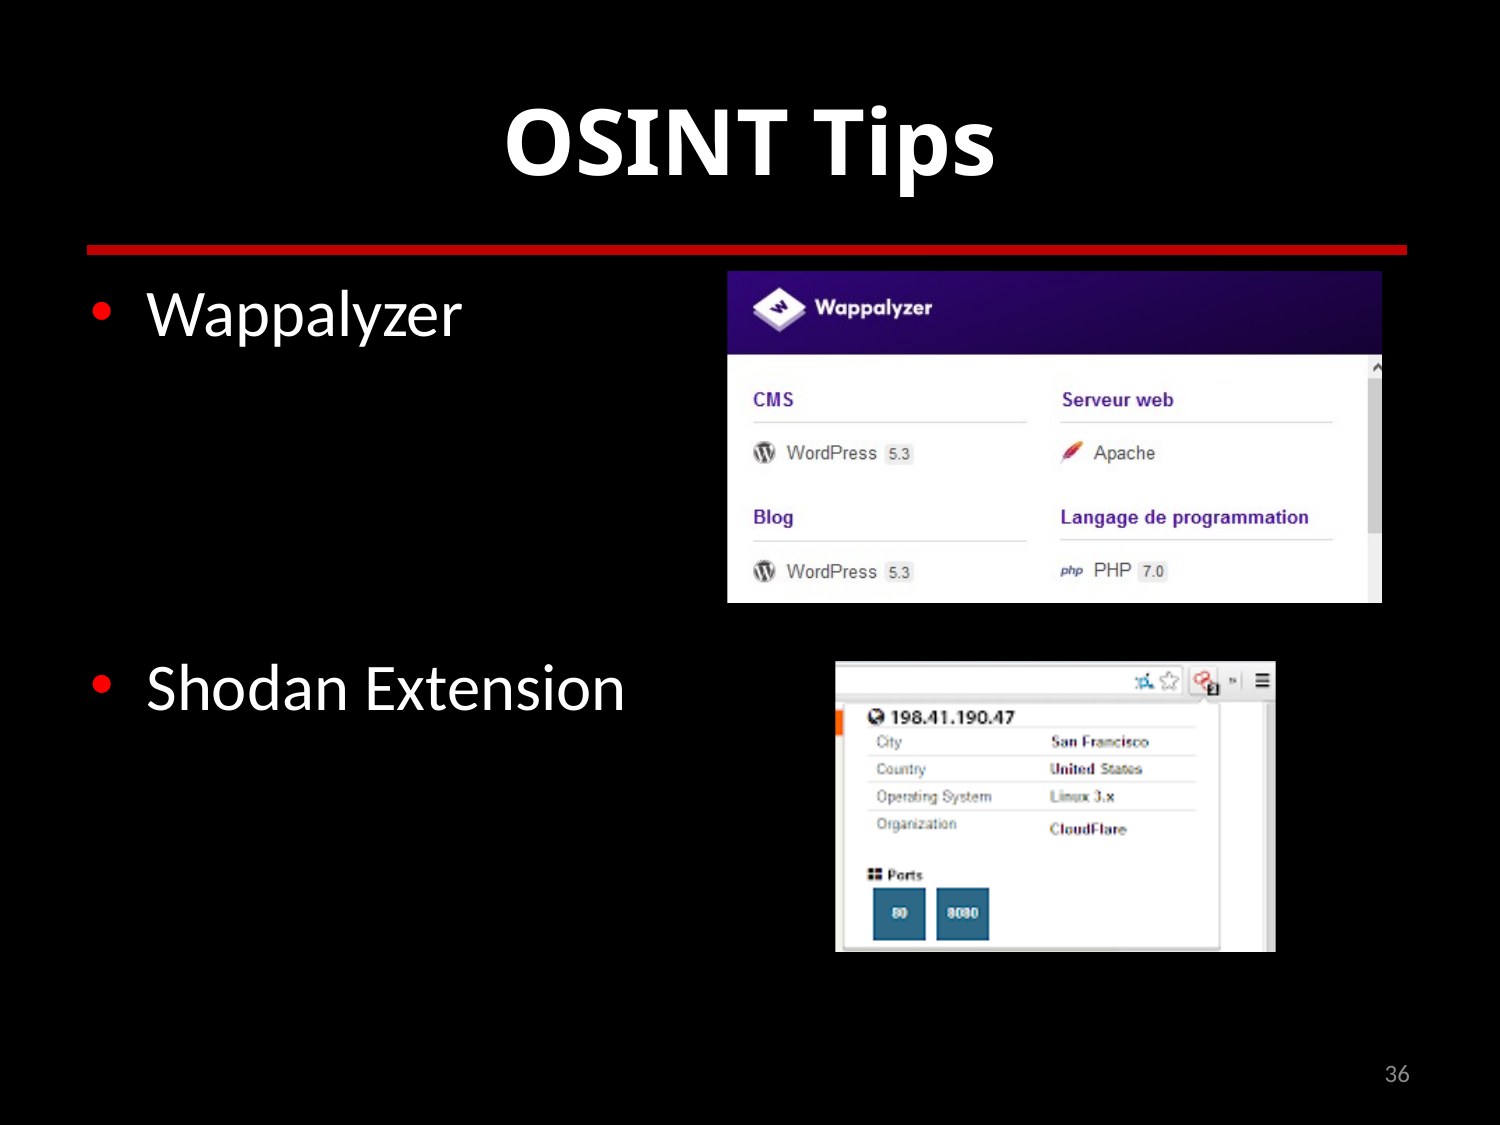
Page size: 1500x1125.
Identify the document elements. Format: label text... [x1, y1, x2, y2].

picture [727, 271, 1382, 603]
picture [835, 661, 1276, 952]
slide_number <numéro> [1074, 1042, 1425, 1103]
list Wappalyzer Shodan Extension [75, 262, 1425, 1005]
title OSINT Tips [75, 45, 1425, 233]
